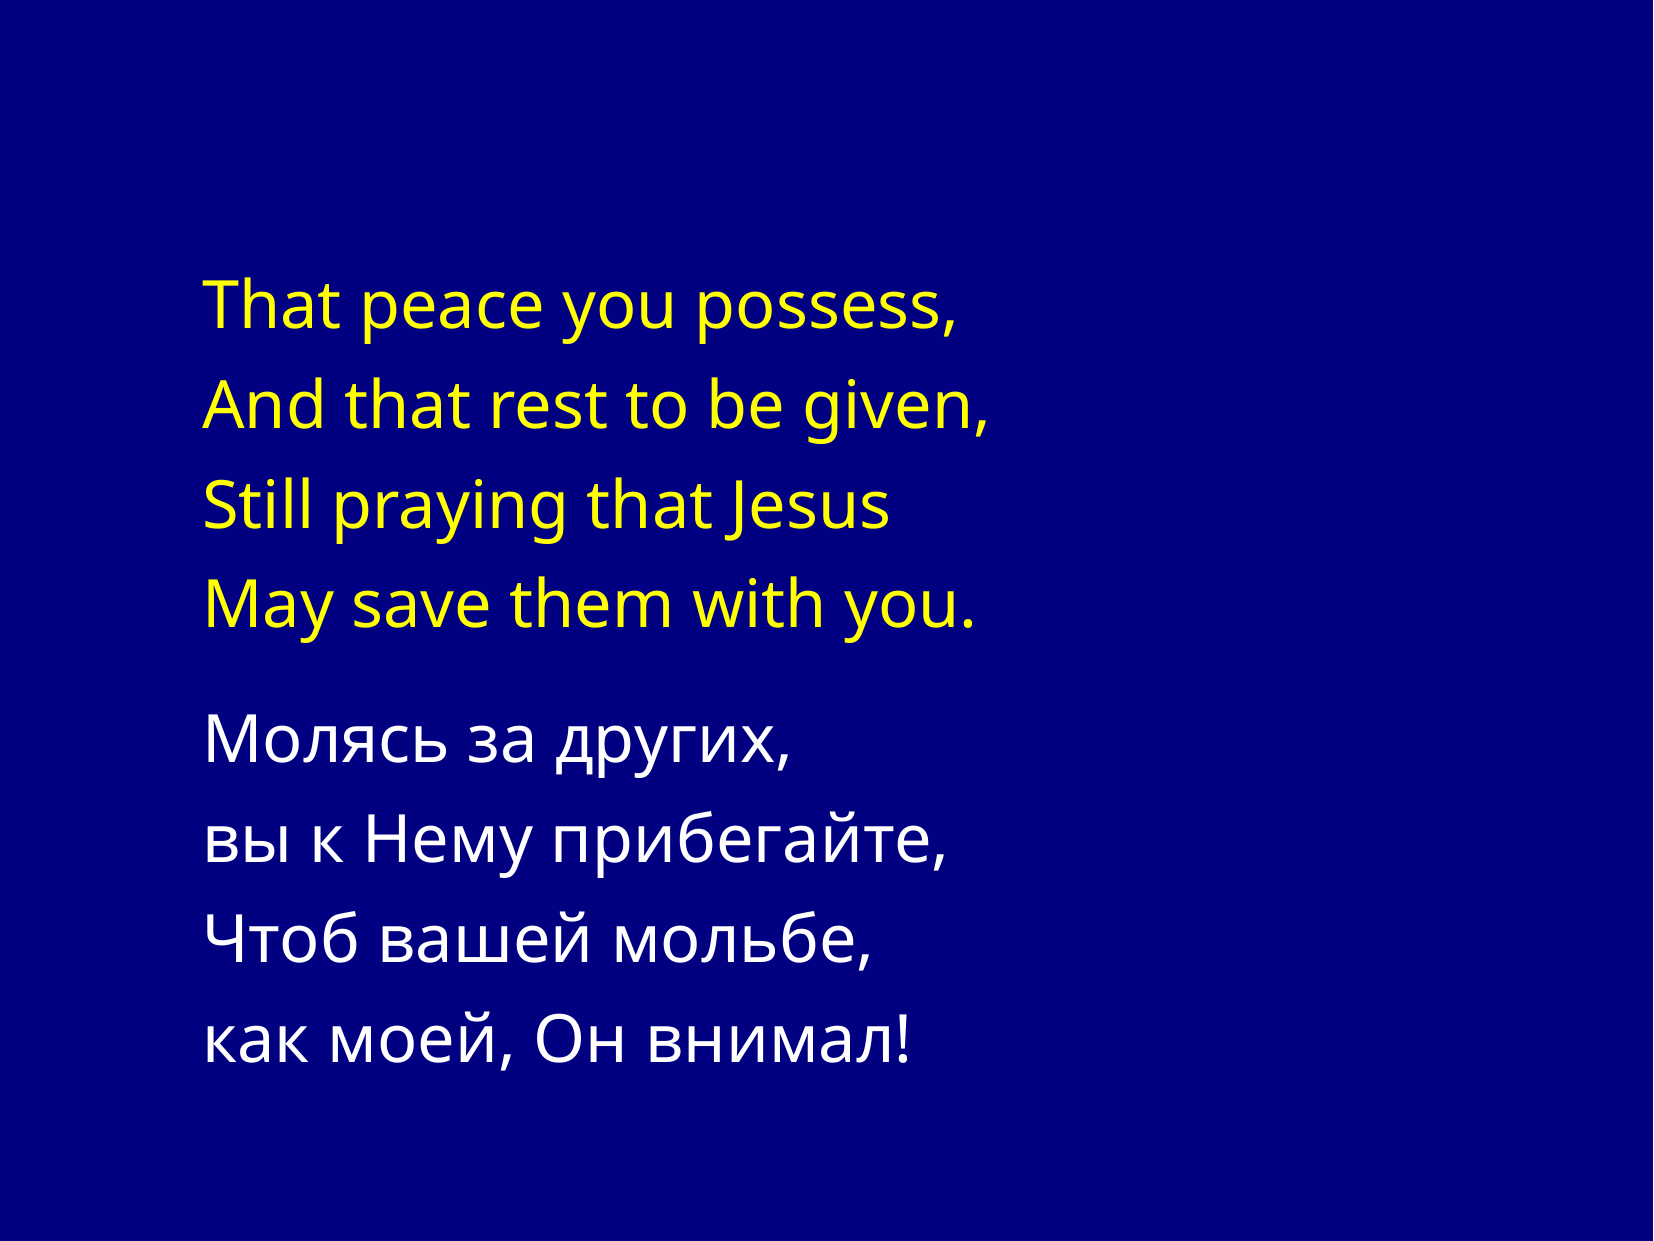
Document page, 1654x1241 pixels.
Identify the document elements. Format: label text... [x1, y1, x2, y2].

text_box Молясь за других, вы к Нему прибегайте, Чтоб вашей мольбе, как моей, Он внимал! [75, 675, 1576, 1163]
text_box That peace you possess, And that rest to be given, Still praying that Jesus May save them with you. [75, 150, 1576, 638]
